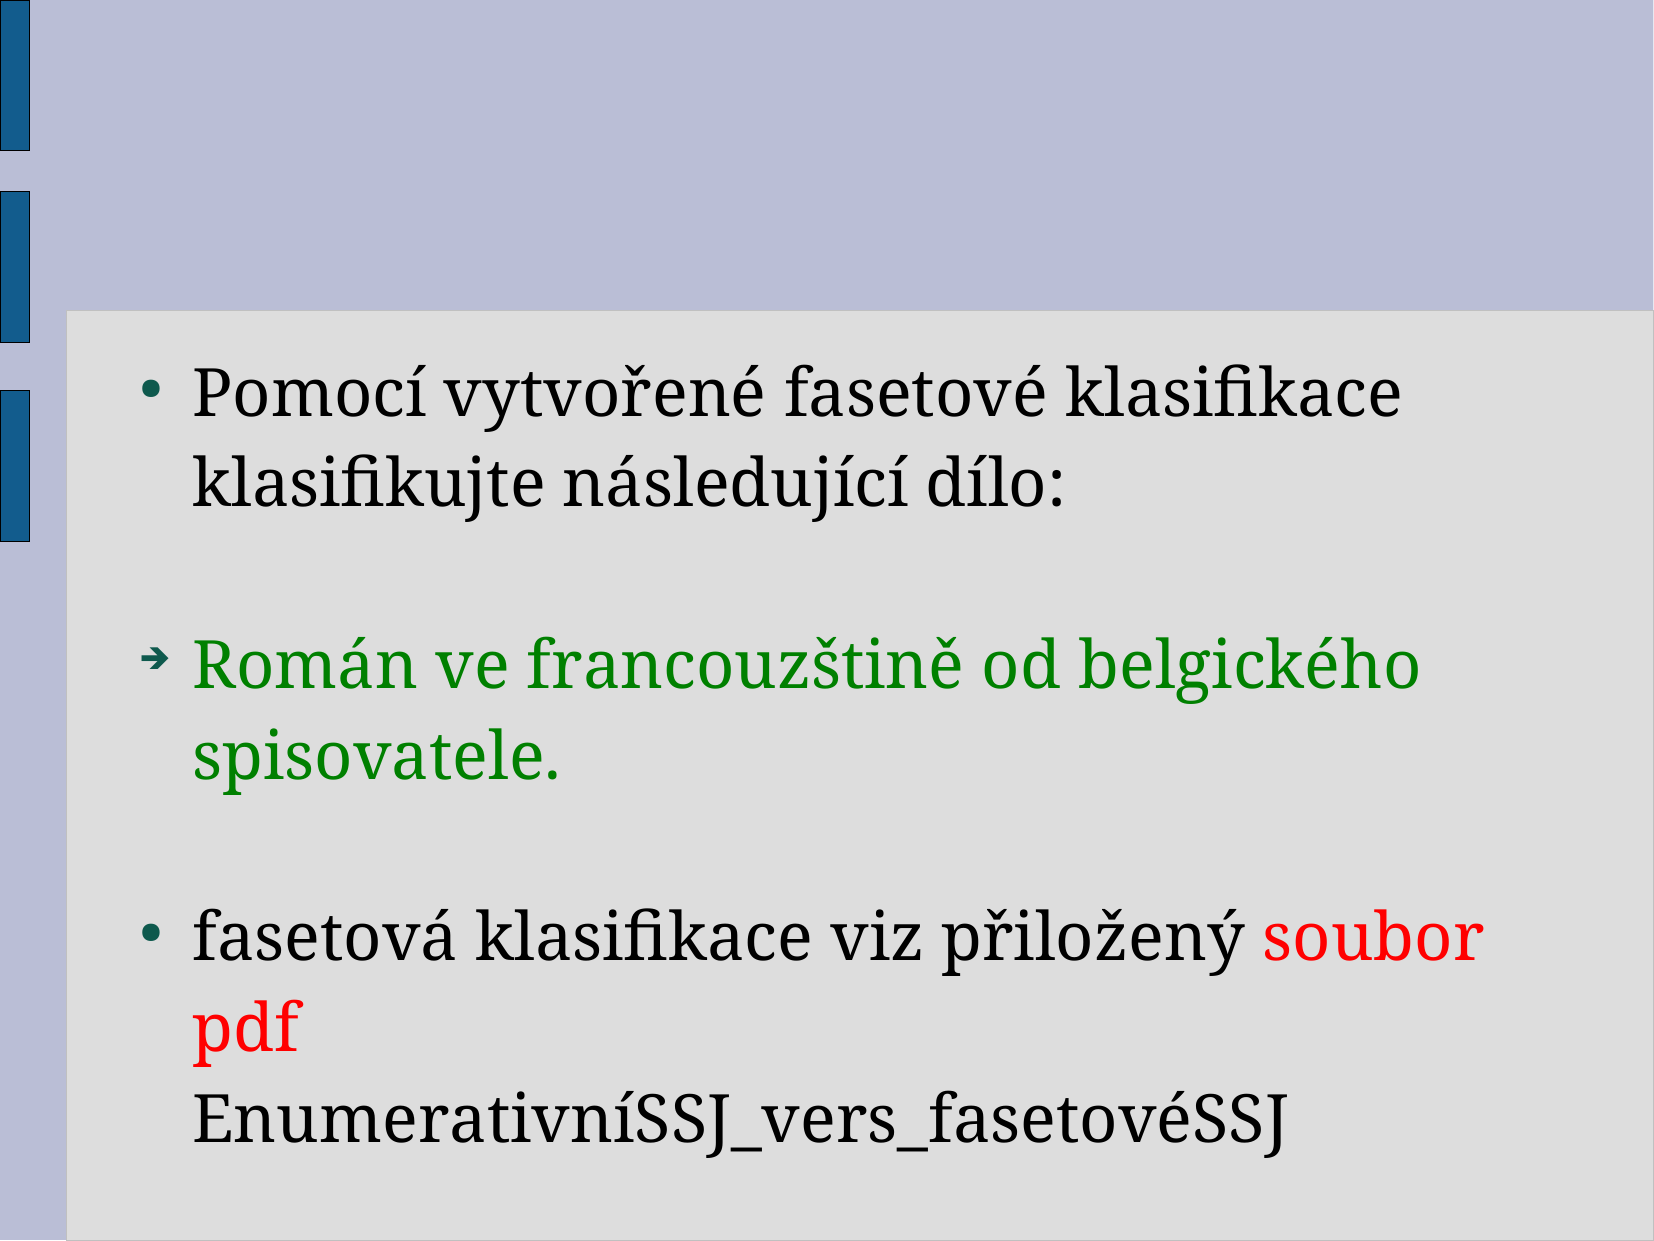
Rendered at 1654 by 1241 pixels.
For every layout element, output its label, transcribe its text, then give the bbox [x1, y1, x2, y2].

list Pomocí vytvořené fasetové klasifikace klasifikujte následující dílo: Román ve francouzštině od belgického spisovatele. fasetová klasifikace viz přiložený soubor pdf EnumerativníSSJ_vers_fasetovéSSJ [121, 344, 1534, 1146]
